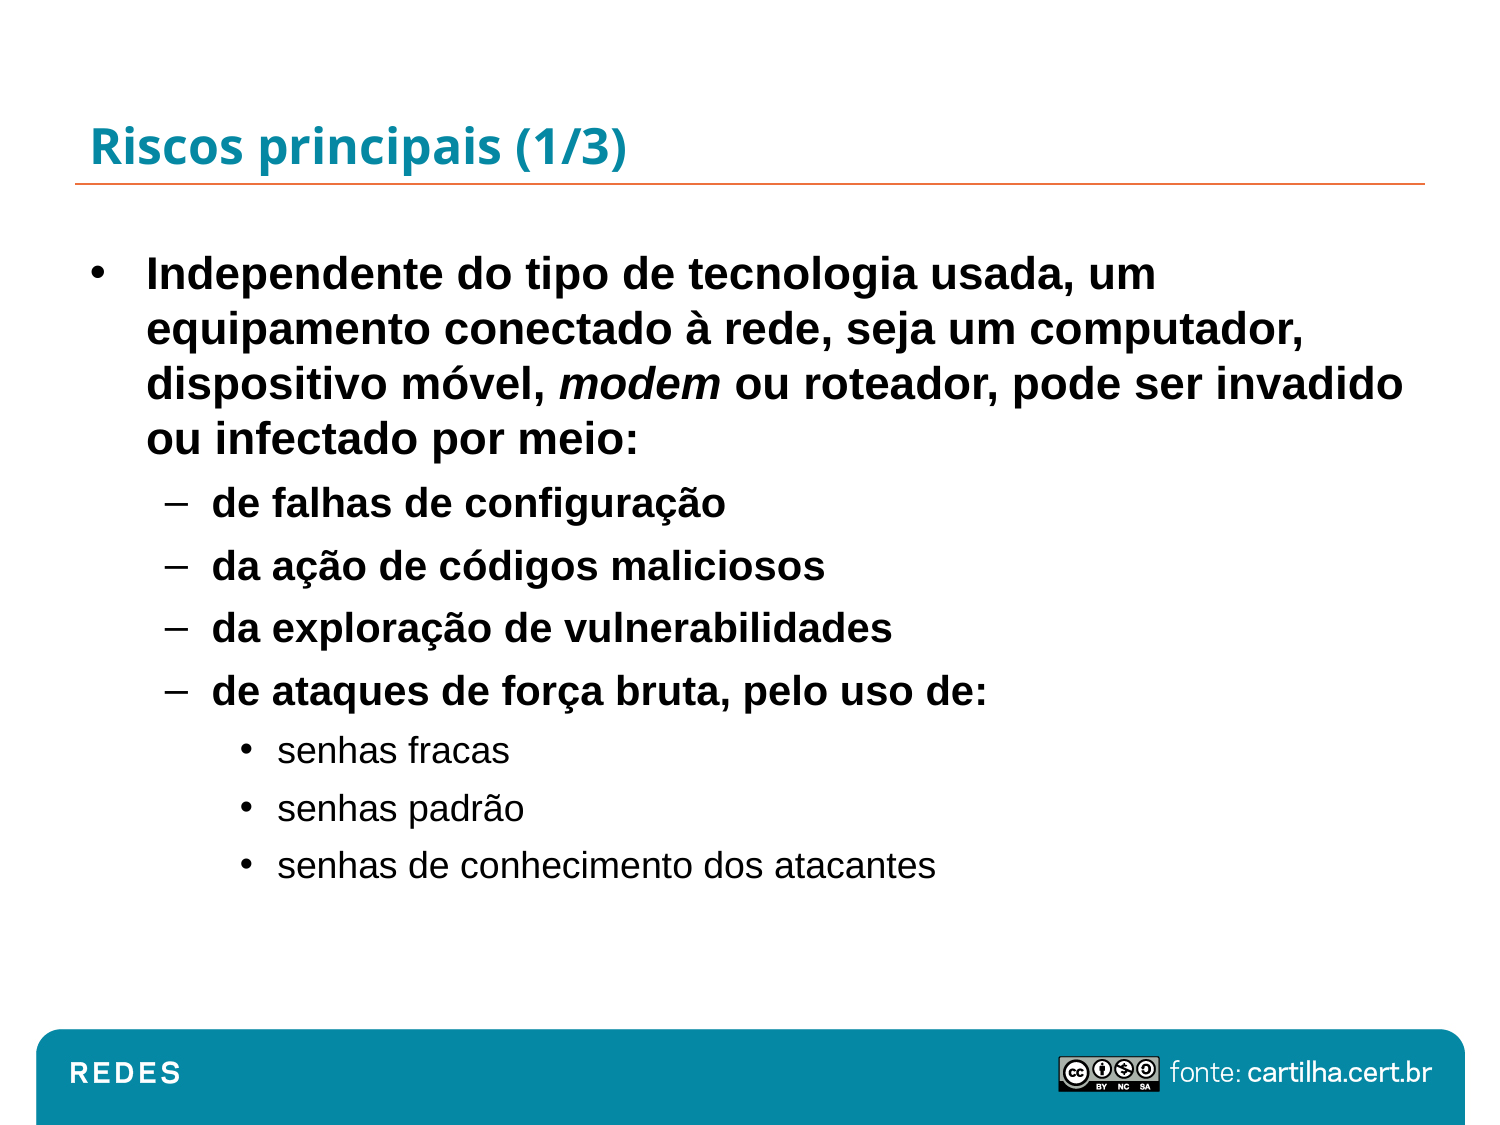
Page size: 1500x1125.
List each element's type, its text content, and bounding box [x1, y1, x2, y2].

title Riscos principais (1/3) [75, 54, 1425, 182]
list Independente do tipo de tecnologia usada, um equipamento conectado à rede, seja um computador, dispositivo móvel, modem ou roteador, pode ser invadido ou infectado por meio: de falhas de configuração da ação de códigos maliciosos da exploração de vulnerabilidades de ataques de força bruta, pelo uso de: senhas fracas senhas padrão senhas de conhecimento dos atacantes [75, 236, 1425, 979]
picture [0, 0, 1500, 1125]
